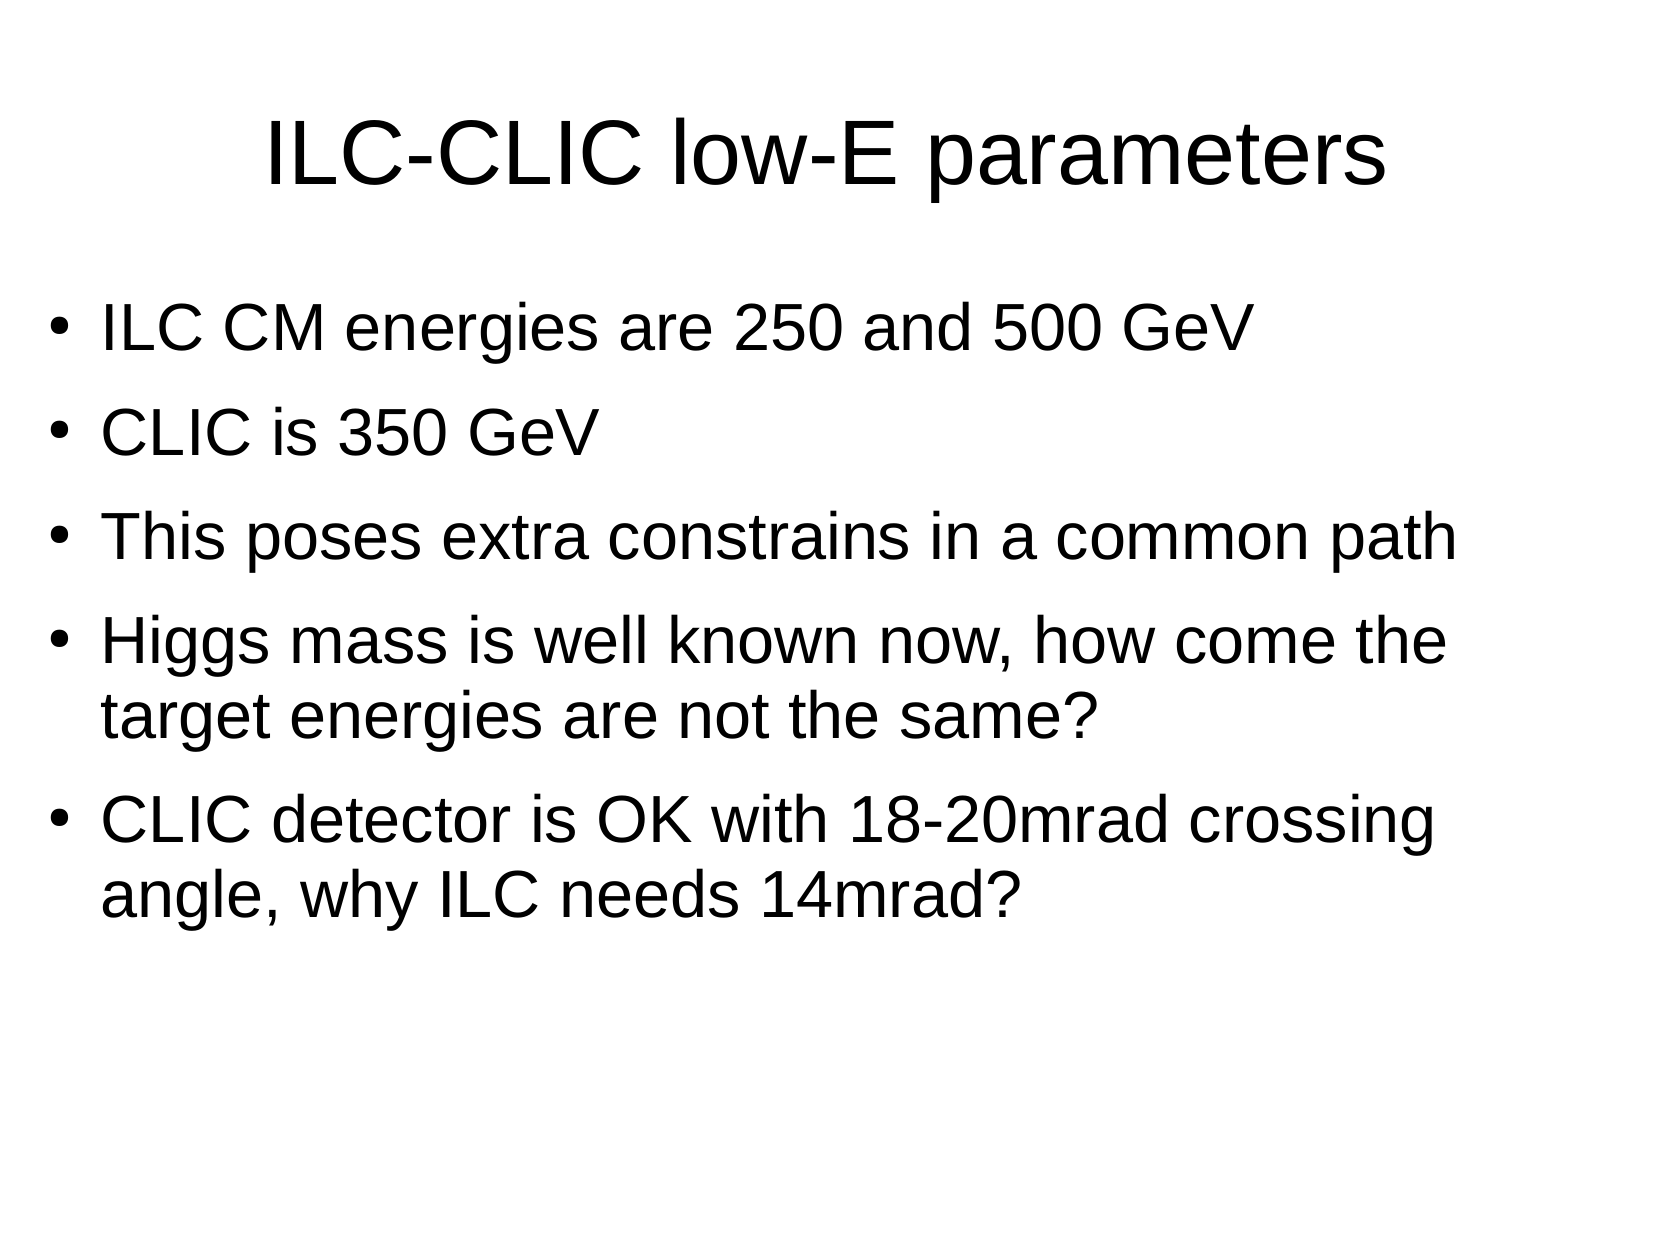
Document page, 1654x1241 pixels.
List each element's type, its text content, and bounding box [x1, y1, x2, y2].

title ILC-CLIC low-E parameters [82, 56, 1571, 250]
list ILC CM energies are 250 and 500 GeV CLIC is 350 GeV This poses extra constrains in a common path Higgs mass is well known now, how come the target energies are not the same? CLIC detector is OK with 18-20mrad crossing angle, why ILC needs 14mrad? [30, 290, 1621, 1201]
